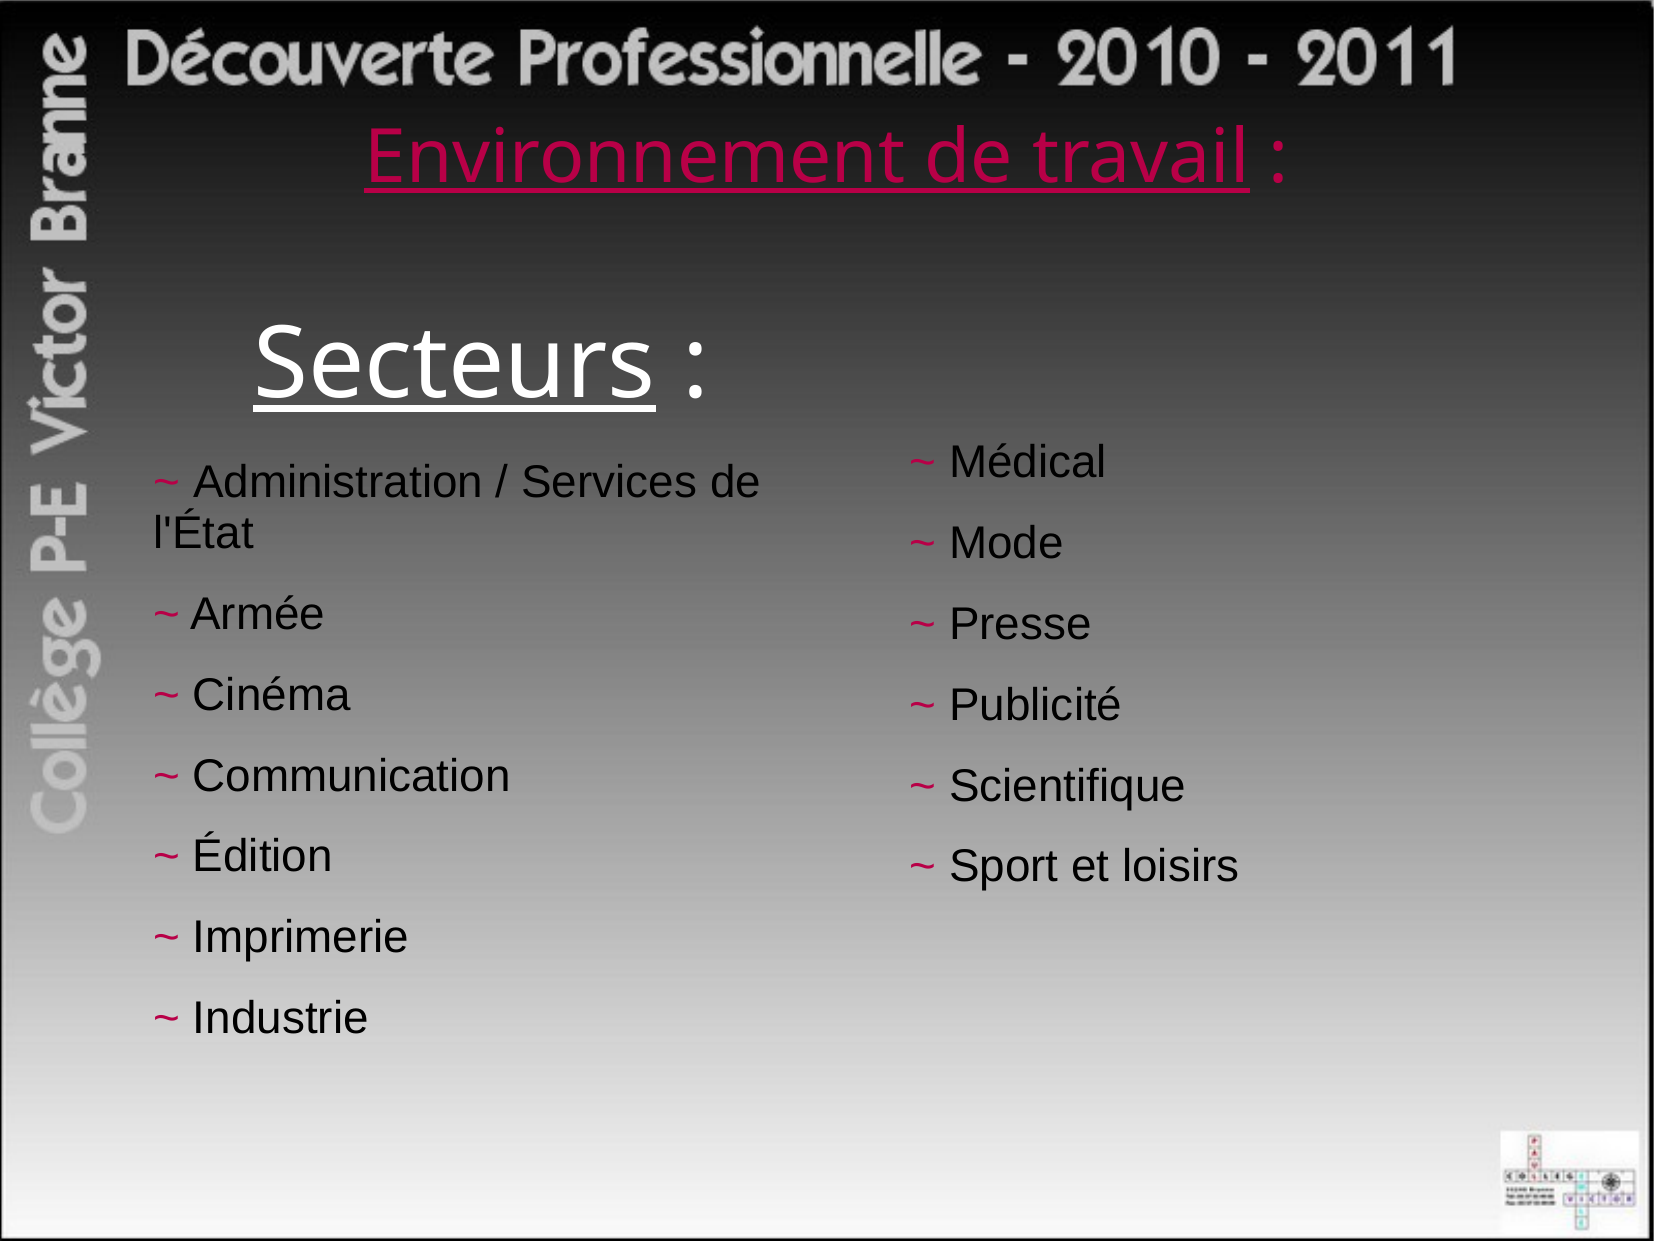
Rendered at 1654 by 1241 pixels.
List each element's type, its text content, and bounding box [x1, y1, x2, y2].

title Environnement de travail : [82, 56, 1571, 250]
list Secteurs : ~ Administration / Services de l'État ~ Armée ~ Cinéma ~ Communication ~ Édition ~ Imprimerie ~ Industrie [82, 290, 809, 1094]
list ~ Médical ~ Mode ~ Presse ~ Publicité ~ Scientifique ~ Sport et loisirs [838, 436, 1565, 1241]
picture [0, 0, 1654, 1241]
